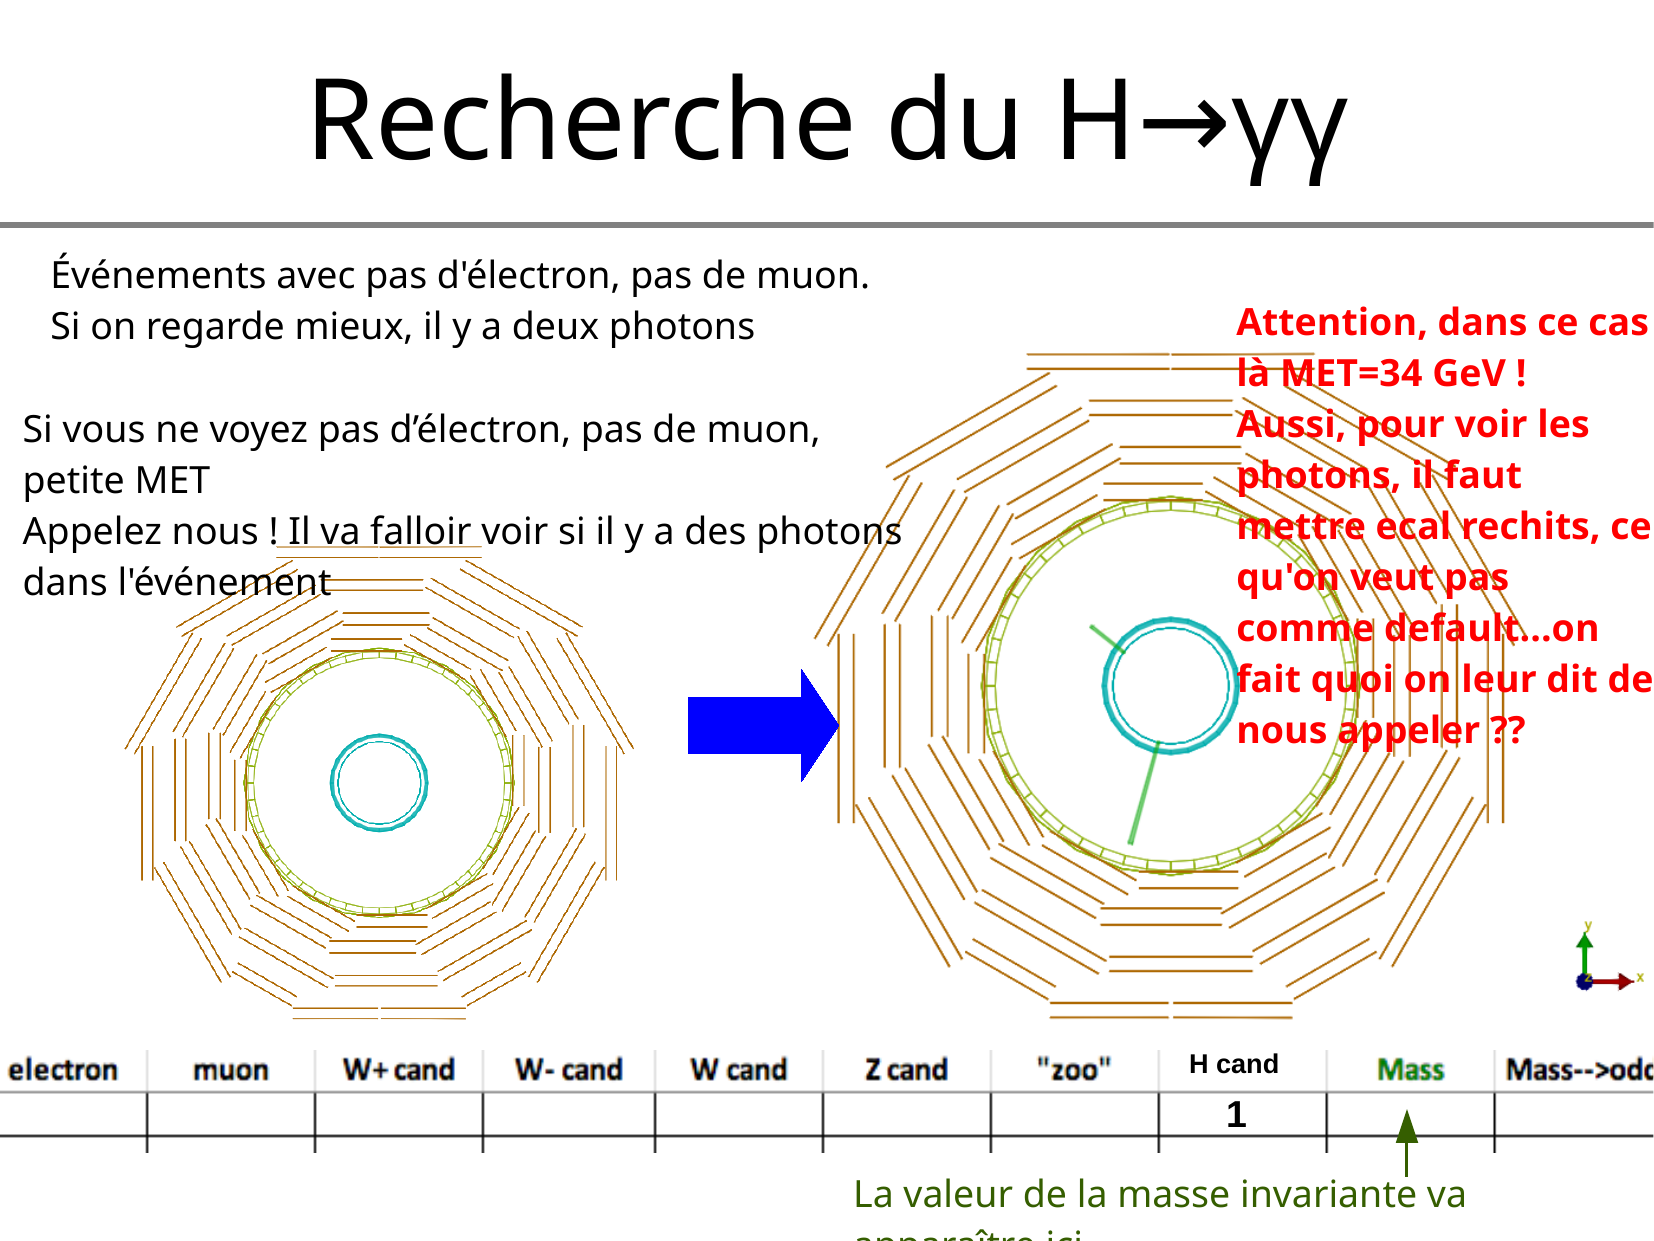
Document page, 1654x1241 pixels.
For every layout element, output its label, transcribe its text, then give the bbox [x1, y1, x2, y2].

text_box Si vous ne voyez pas d’électron, pas de muon, petite MET Appelez nous ! Il va falloir voir si il y a des photons dans l'événement [7, 394, 938, 539]
text_box [1168, 1026, 1319, 1087]
picture [0, 1050, 1654, 1153]
text_box 1 [1211, 1088, 1287, 1143]
text_box H cand [1174, 1042, 1400, 1088]
text_box [688, 669, 839, 782]
text_box Événements avec pas d'électron, pas de muon. Si on regarde mieux, il y a deux photons [35, 241, 1613, 343]
picture [776, 343, 1651, 1035]
text_box La valeur de la masse invariante va apparaître ici [838, 1160, 1654, 1219]
picture [1614, 676, 1623, 688]
text_box Attention, dans ce cas là MET=34 GeV ! Aussi, pour voir les photons, il faut mettre ecal rechits, ce qu'on veut pas comme default...on fait quoi on leur dit de nous appeler ?? [1221, 288, 1654, 664]
text_box Recherche du H→γγ [0, 31, 1654, 176]
picture [118, 539, 644, 1029]
picture [1553, 676, 1562, 688]
